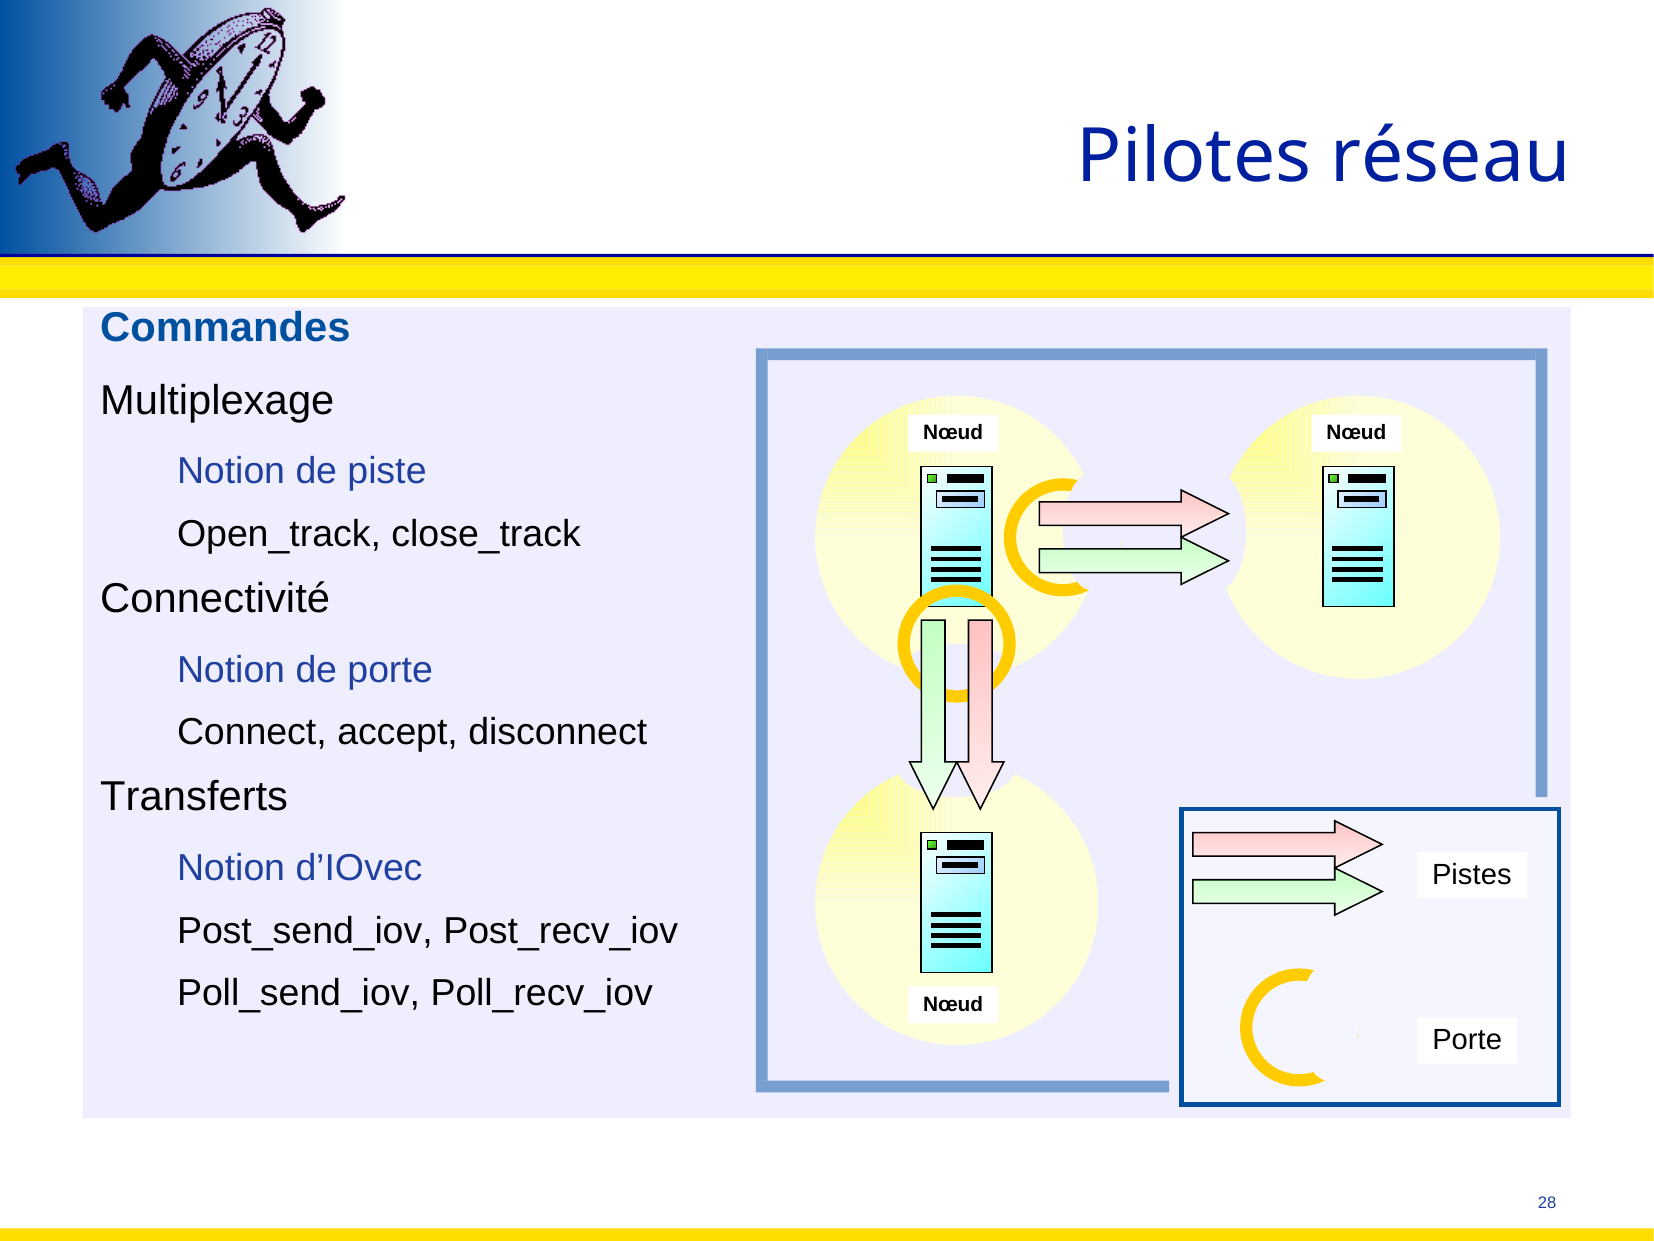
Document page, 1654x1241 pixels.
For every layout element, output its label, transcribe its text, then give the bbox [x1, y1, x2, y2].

text_box [815, 395, 1501, 1046]
text_box Nœud [908, 414, 998, 452]
text_box Porte [1417, 1017, 1518, 1064]
text_box Nœud [908, 986, 998, 1024]
picture [14, 0, 353, 245]
text_box Pistes [1417, 852, 1528, 899]
title Pilotes réseau [372, 49, 1571, 257]
text_box [755, 348, 1548, 1093]
list Commandes Multiplexage Notion de piste Open_track, close_track Connectivité Notion de porte Connect, accept, disconnect Transferts Notion d’IOvec Post_send_iov, Post_recv_iov Poll_send_iov, Poll_recv_iov [82, 307, 1571, 1119]
text_box [1181, 809, 1560, 1105]
text_box Nœud [1311, 414, 1402, 452]
